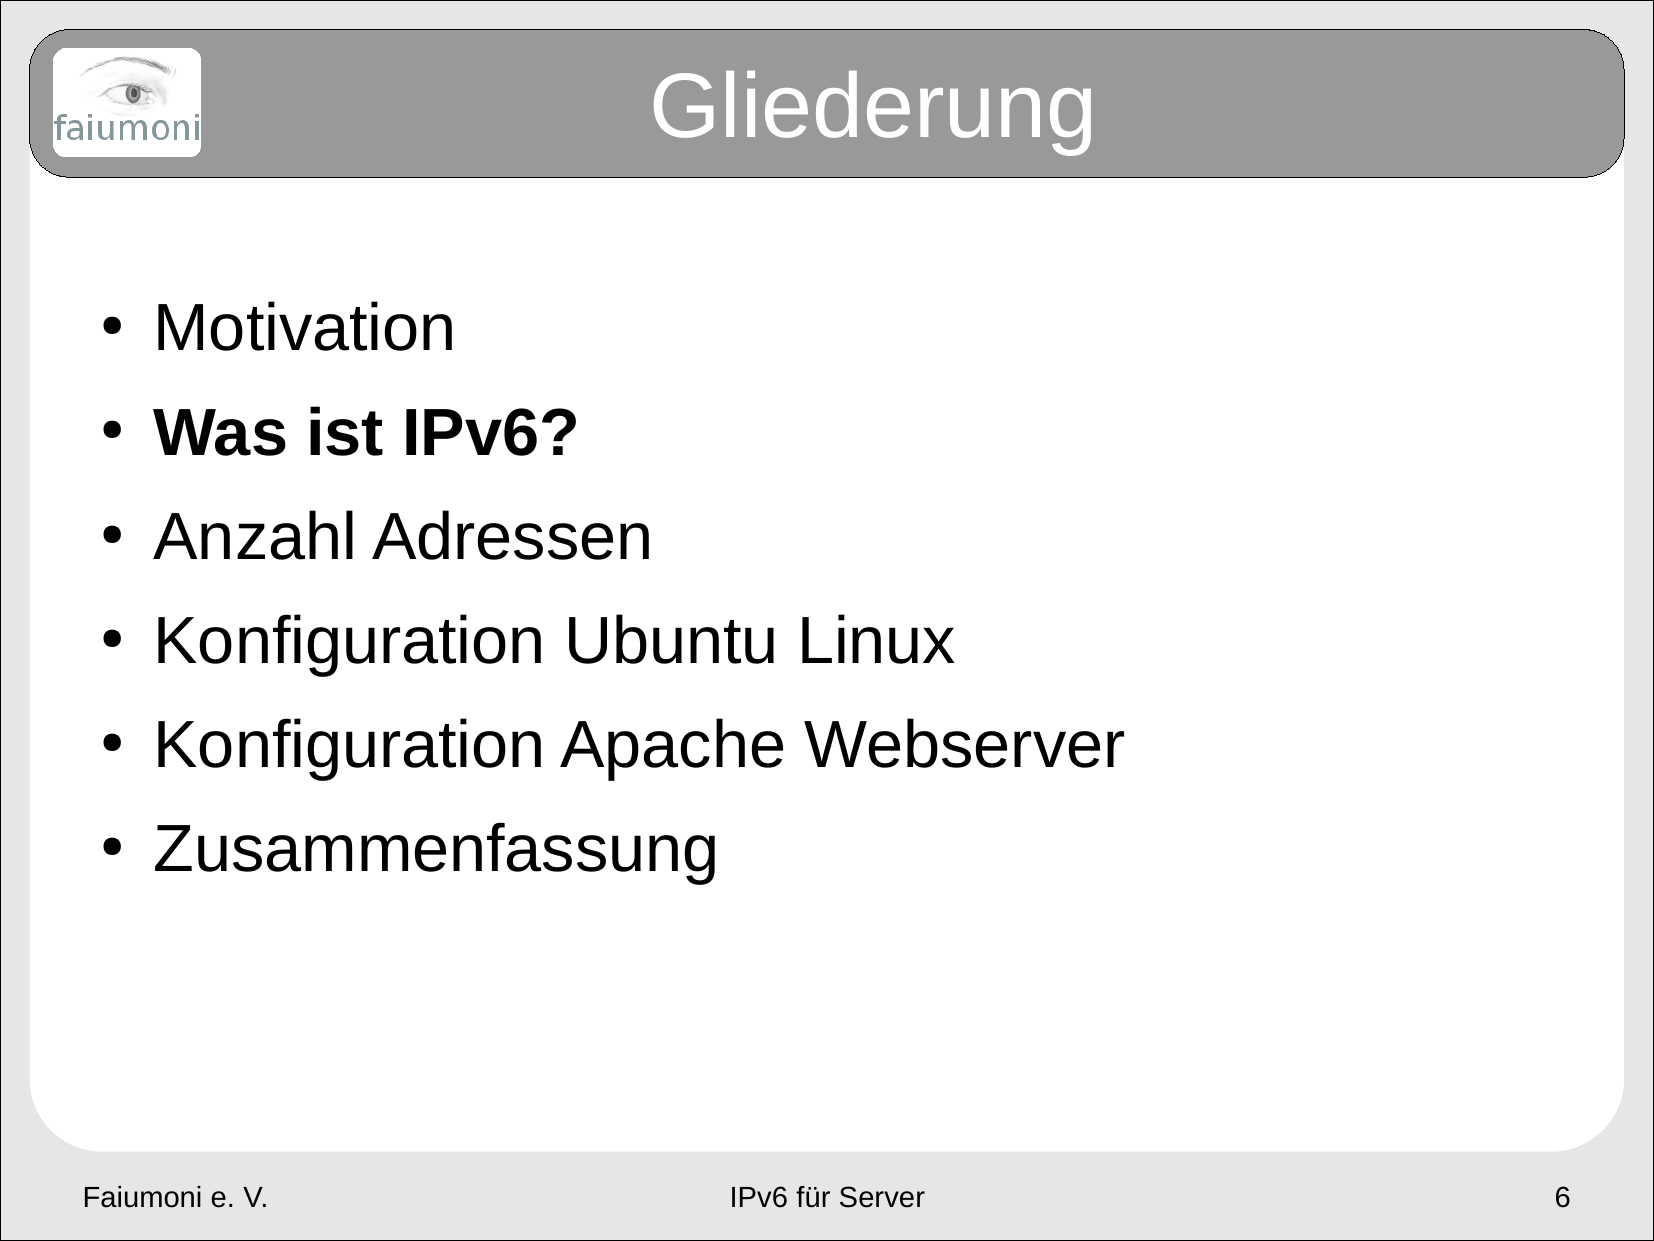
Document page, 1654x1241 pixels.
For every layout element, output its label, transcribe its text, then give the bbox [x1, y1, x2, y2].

list Motivation Was ist IPv6? Anzahl Adressen Konfiguration Ubuntu Linux Konfiguration Apache Webserver Zusammenfassung [82, 290, 1571, 1109]
picture [53, 48, 129, 157]
title Gliederung [129, 2, 1619, 210]
